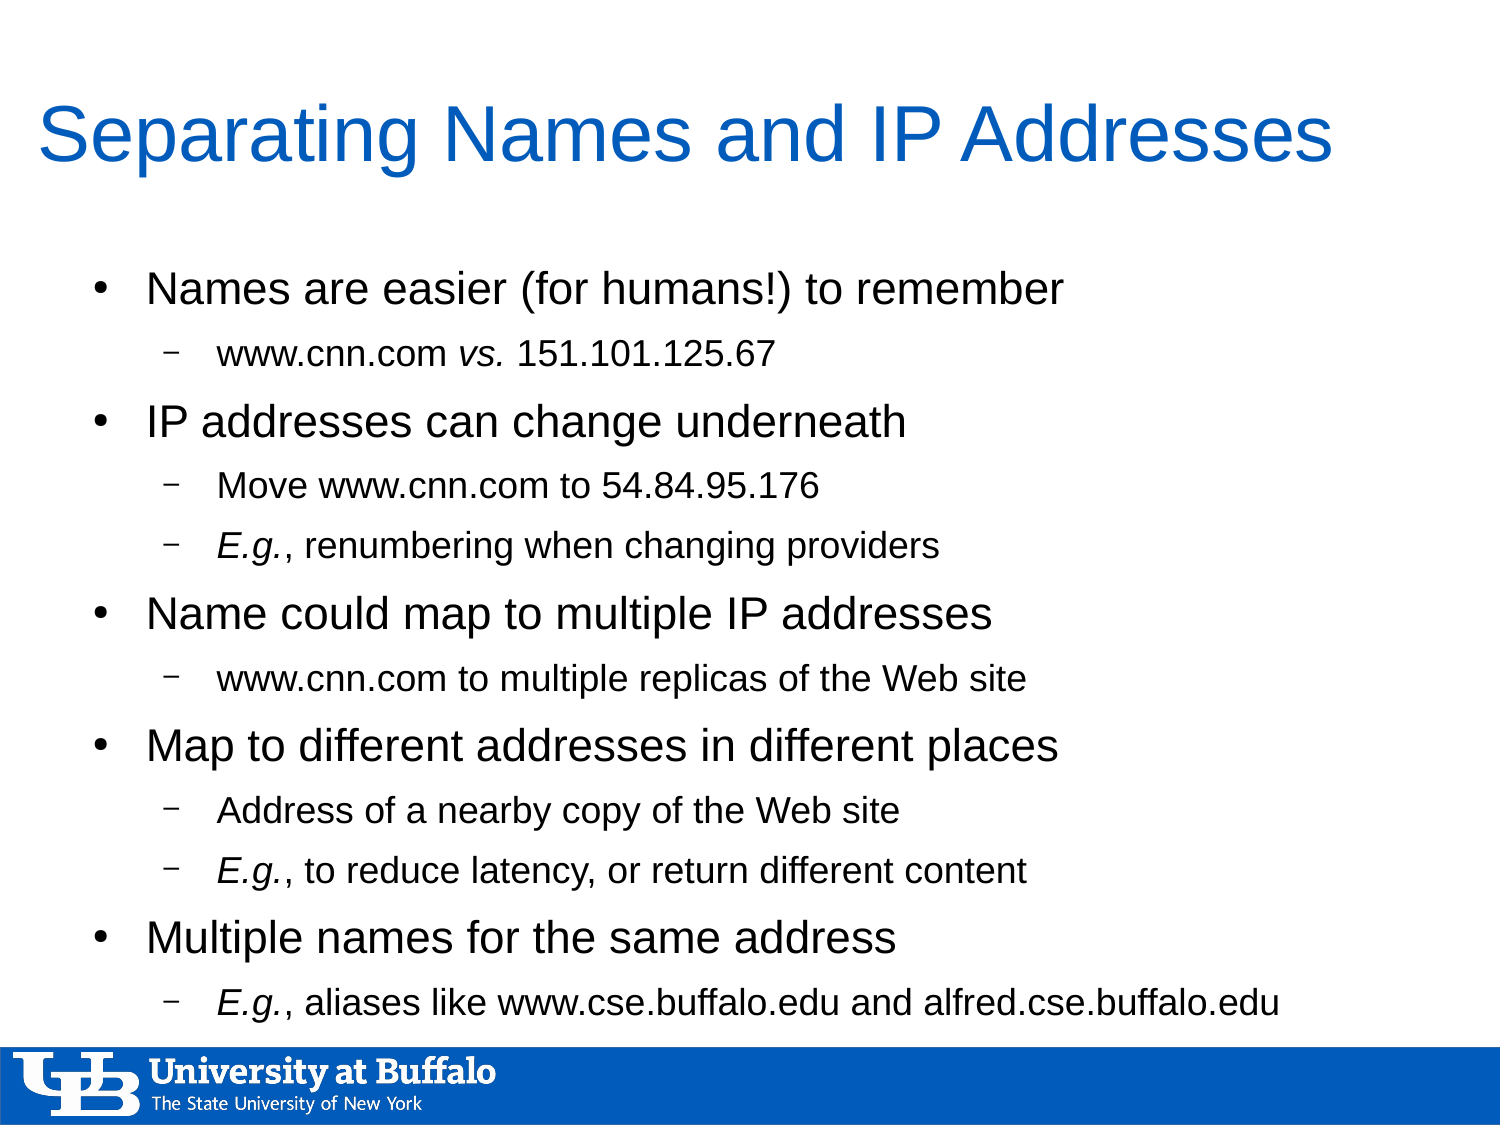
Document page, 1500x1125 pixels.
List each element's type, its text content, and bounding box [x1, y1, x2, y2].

list Names are easier (for humans!) to remember www.cnn.com vs. 151.101.125.67 IP addresses can change underneath Move www.cnn.com to 54.84.95.176 E.g., renumbering when changing providers Name could map to multiple IP addresses www.cnn.com to multiple replicas of the Web site Map to different addresses in different places Address of a nearby copy of the Web site E.g., to reduce latency, or return different content Multiple names for the same address E.g., aliases like www.cse.buffalo.edu and alfred.cse.buffalo.edu [75, 263, 1425, 916]
title Separating Names and IP Addresses [37, 40, 1388, 228]
picture [13, 1052, 496, 1116]
